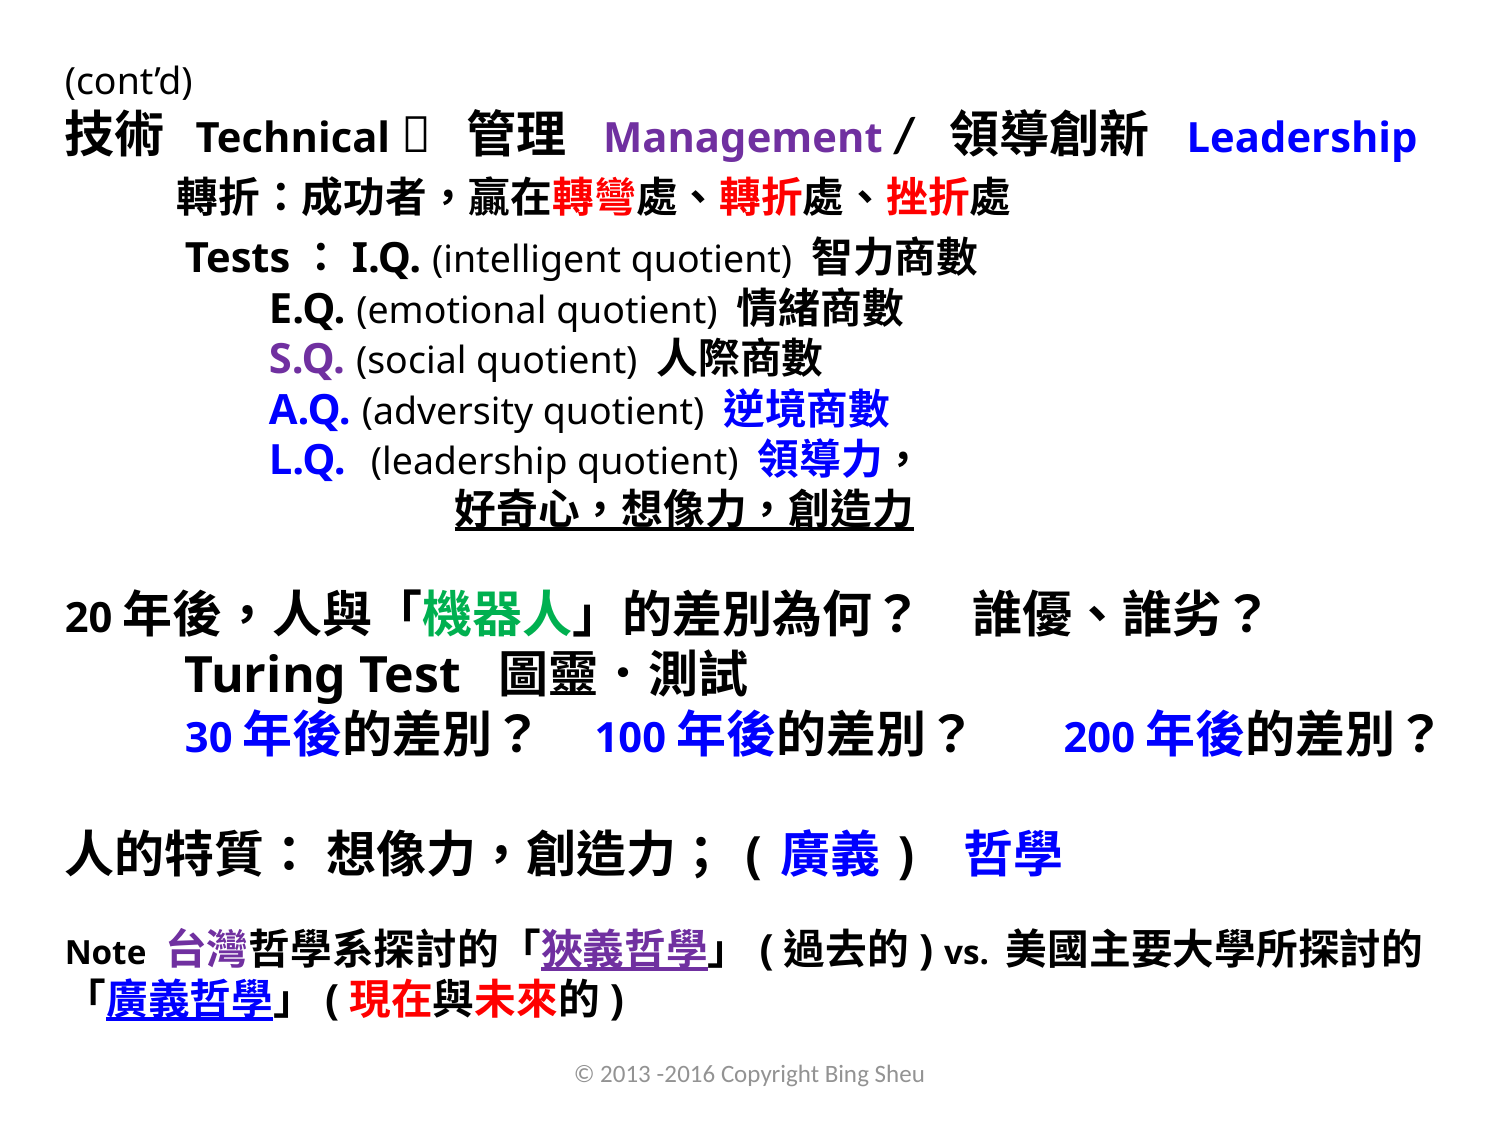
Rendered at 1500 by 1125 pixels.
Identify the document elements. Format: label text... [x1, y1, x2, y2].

footer © 2013 -2016 Copyright Bing Sheu [512, 1042, 988, 1103]
text_box (cont’d) 技術 Technical  管理 Management / 領導創新 Leadership 轉折：成功者，贏在轉彎處、轉折處、挫折處 Tests：I.Q. (intelligent quotient) 智力商數 E.Q. (emotional quotient) 情緒商數 S.Q. (social quotient) 人際商數 A.Q. (adversity quotient) 逆境商數 L.Q. (leadership quotient) 領導力， 好奇心，想像力，創造力 20年後，人與「機器人」的差別為何？ 誰優、誰劣？ Turing Test 圖靈．測試 30年後的差別？ 100年後的差別？ 200年後的差別？ 人的特質： 想像力，創造力；(廣義) 哲學 Note 台灣哲學系探討的「狹義哲學」(過去的) vs. 美國主要大學所探討的「廣義哲學」(現在與未來的) [49, 49, 1475, 1030]
